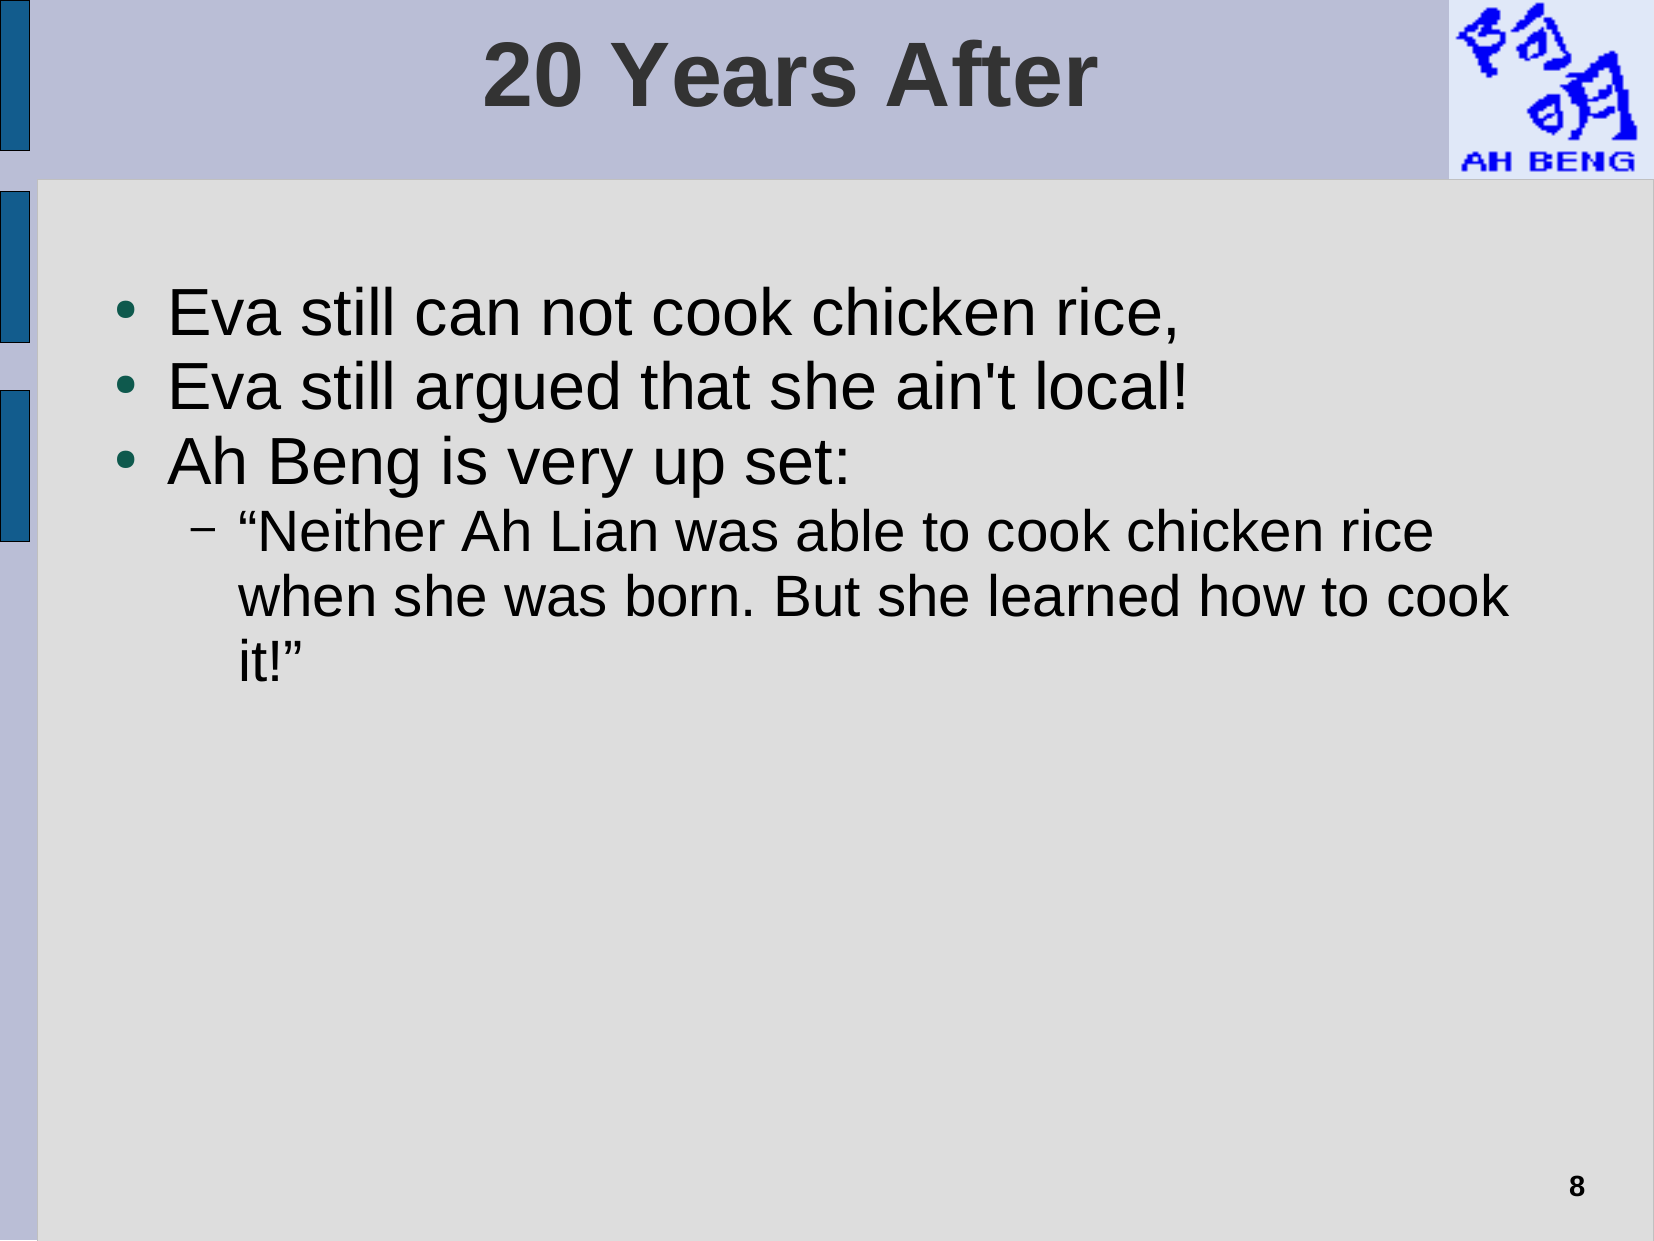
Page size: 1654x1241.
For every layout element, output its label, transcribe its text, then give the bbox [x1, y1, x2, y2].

title 20 Years After [112, 0, 1470, 151]
list Eva still can not cook chicken rice, Eva still argued that she ain't local! Ah Beng is very up set: “Neither Ah Lian was able to cook chicken rice when she was born. But she learned how to cook it!” [96, 274, 1550, 770]
picture [1449, 0, 1654, 179]
